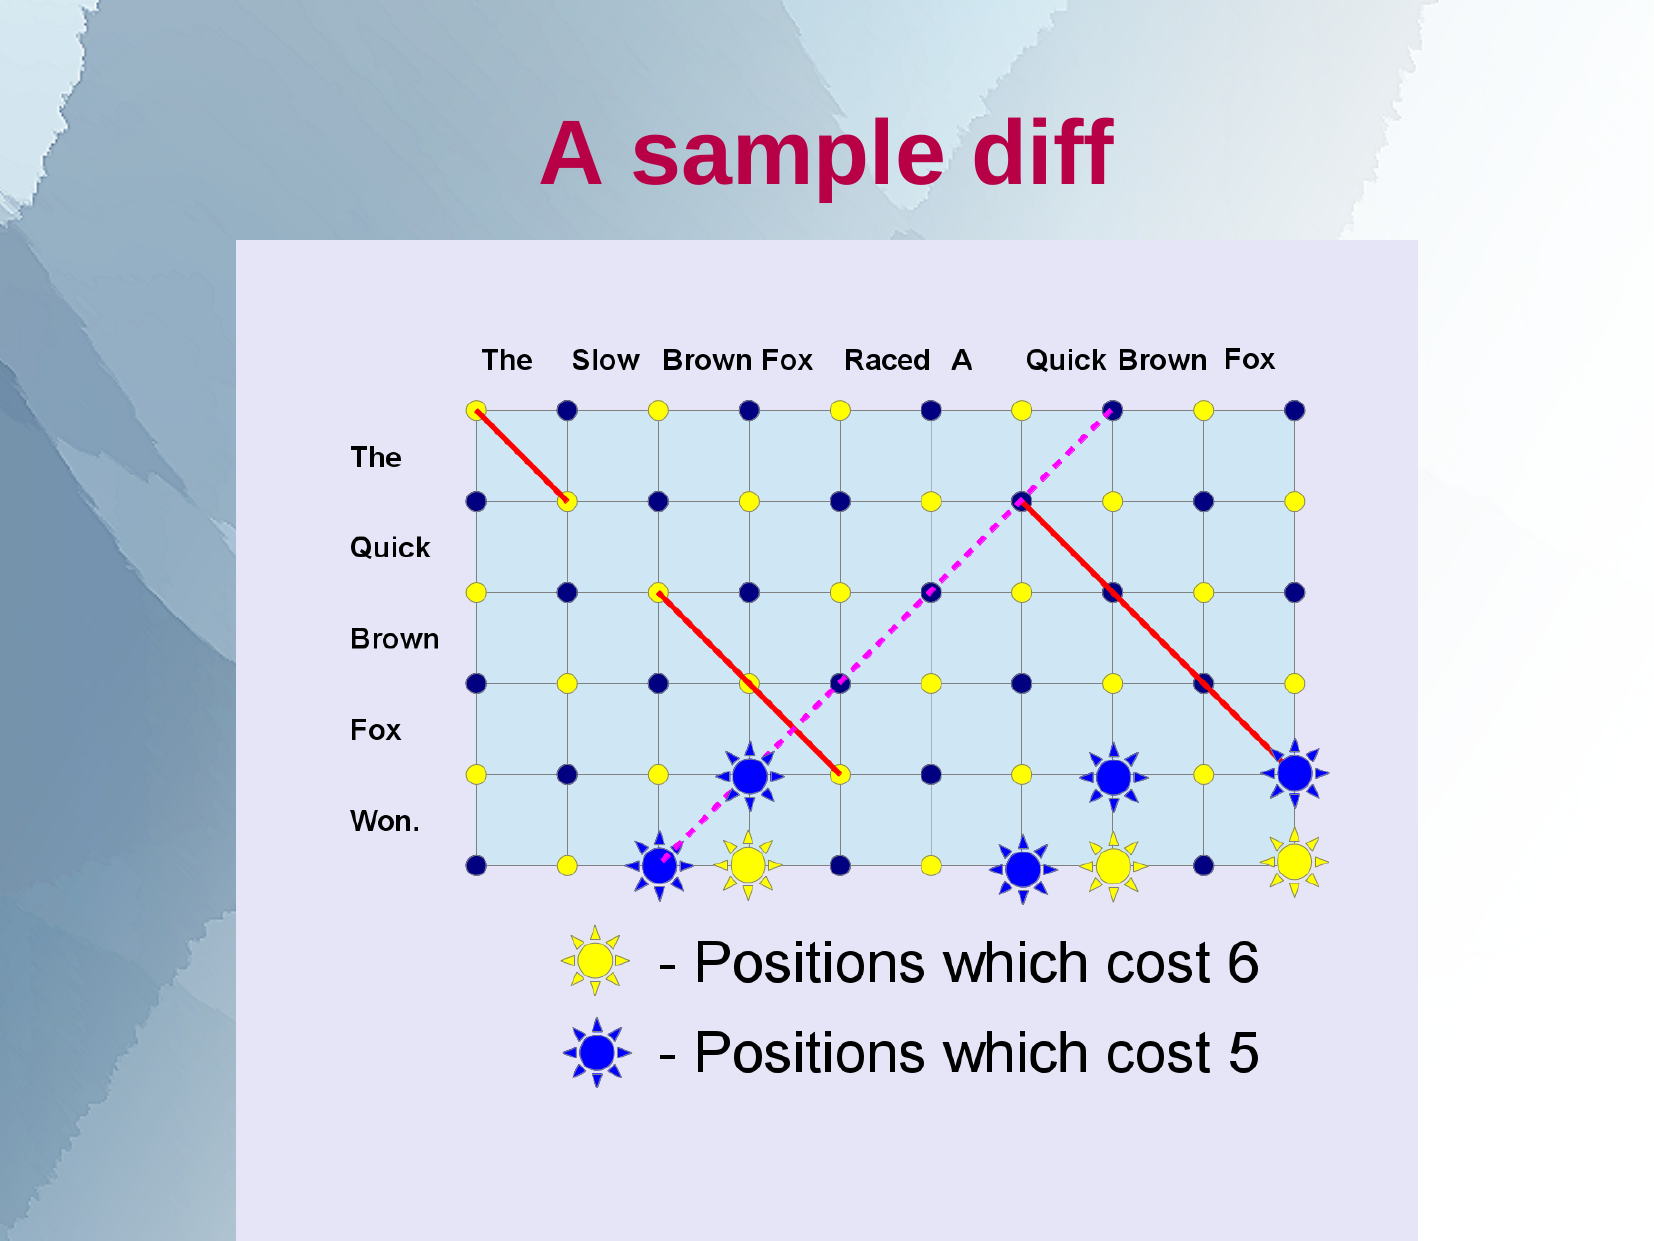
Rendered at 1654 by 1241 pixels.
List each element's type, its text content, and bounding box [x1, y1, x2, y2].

picture [0, 0, 1654, 1241]
title A sample diff [82, 49, 1571, 257]
